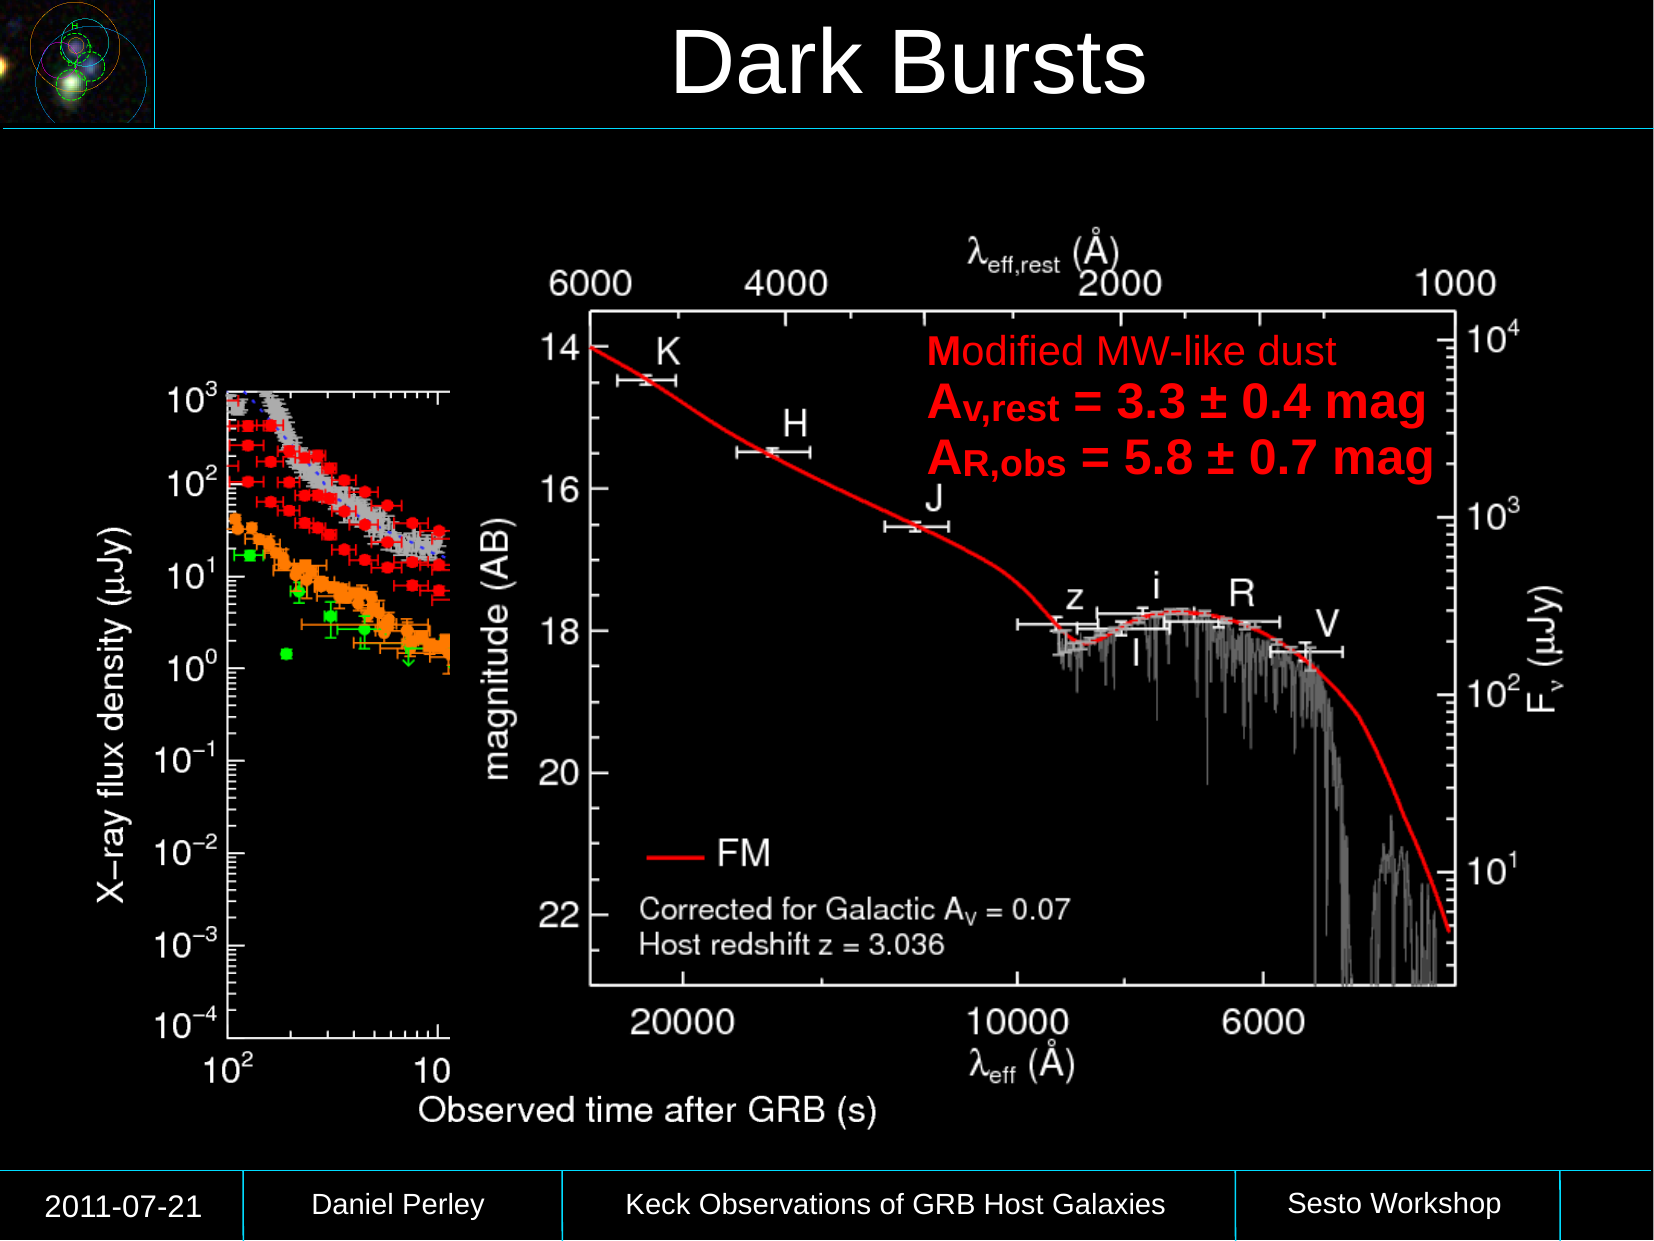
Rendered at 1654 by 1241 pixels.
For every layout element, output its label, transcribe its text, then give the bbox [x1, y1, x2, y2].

picture [0, 0, 151, 123]
text_box Modified MW-like dust Av,rest = 3.3 ± 0.4 mag AR,obs = 5.8 ± 0.7 mag [911, 319, 1475, 531]
title Dark Bursts [165, 10, 1654, 114]
picture [37, 218, 1596, 1159]
